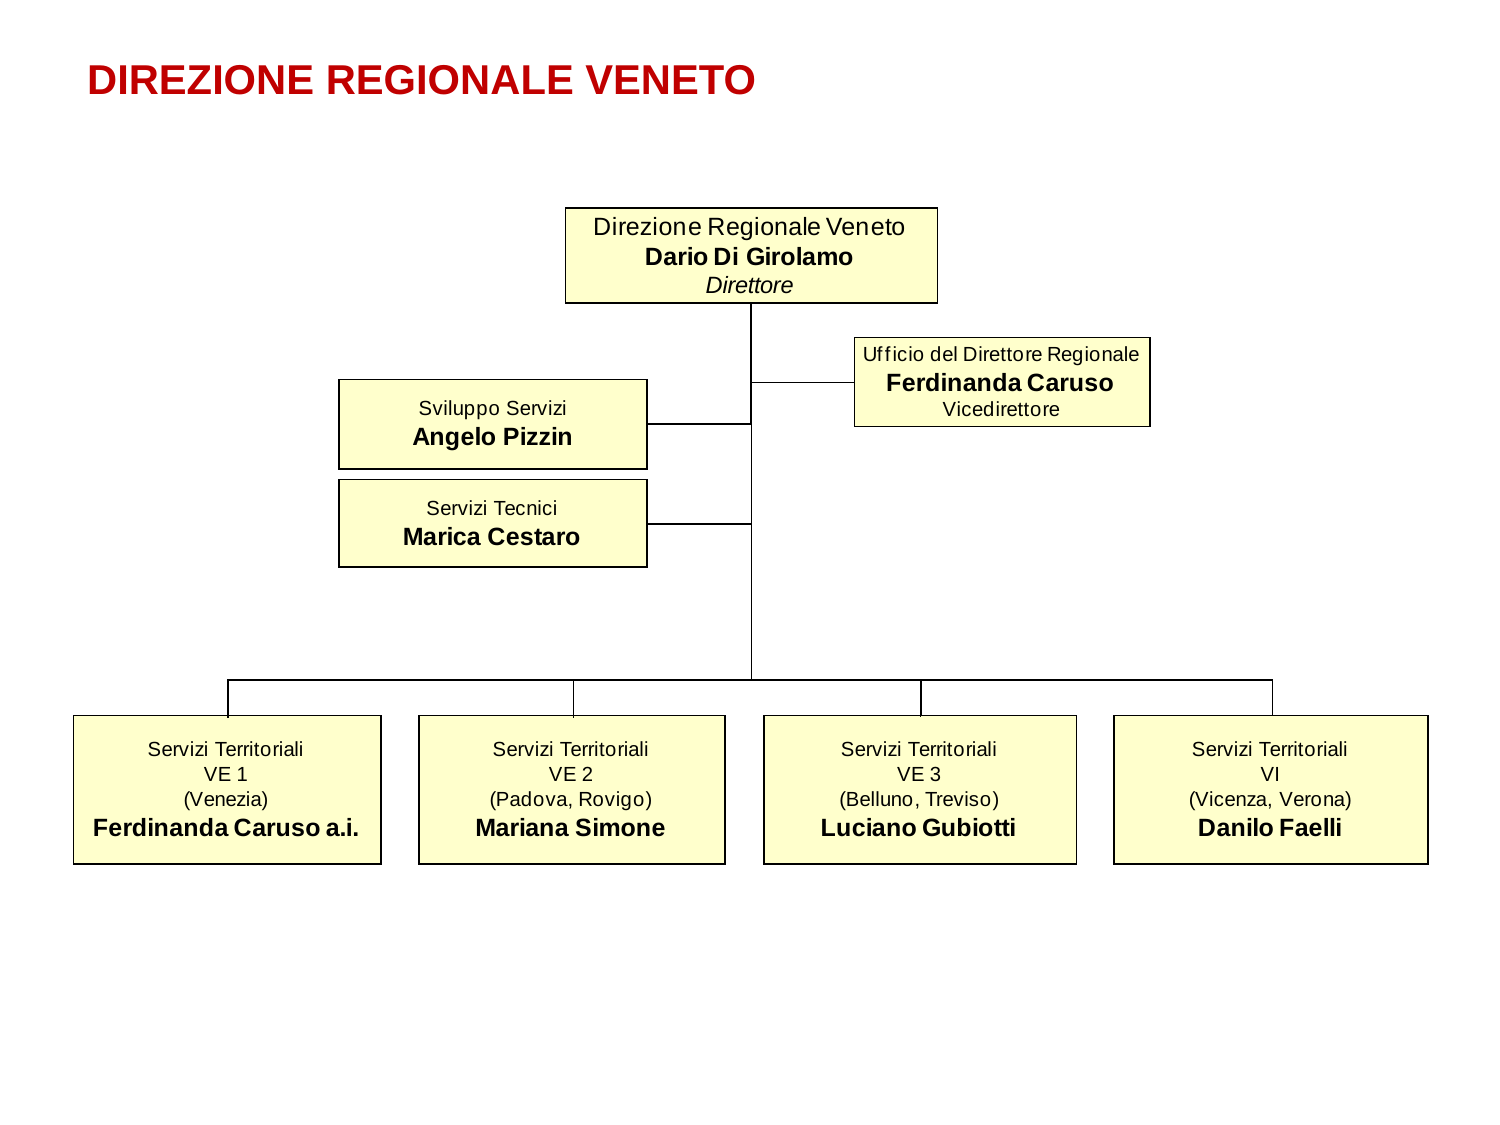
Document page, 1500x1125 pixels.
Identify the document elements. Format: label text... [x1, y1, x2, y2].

picture [71, 202, 1429, 865]
text_box DIREZIONE REGIONALE VENETO [72, 45, 1462, 128]
